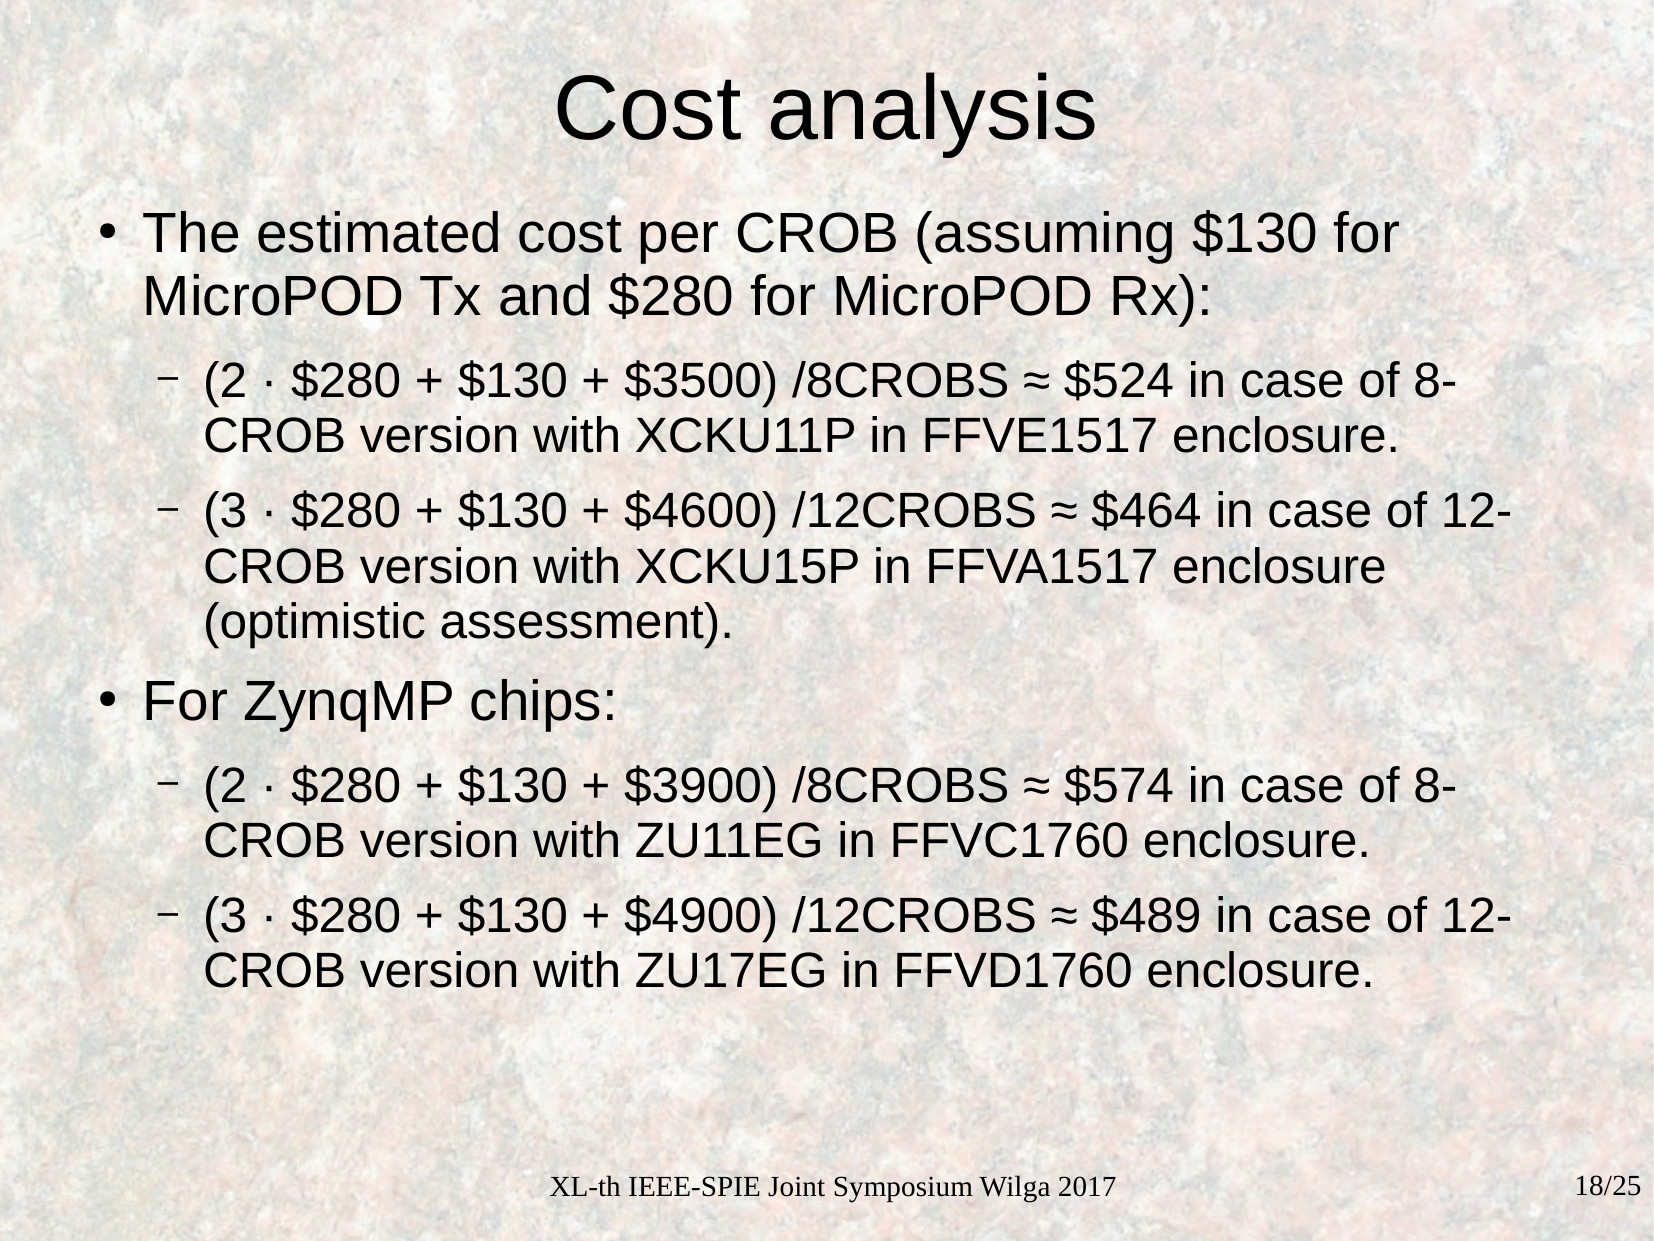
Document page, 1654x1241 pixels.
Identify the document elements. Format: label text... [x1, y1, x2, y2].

picture [0, 0, 1654, 1241]
title Cost analysis [82, 49, 1571, 166]
list The estimated cost per CROB (assuming $130 for MicroPOD Tx and $280 for MicroPOD Rx): (2 · $280 + $130 + $3500) /8CROBS ≈ $524 in case of 8-CROB version with XCKU11P in FFVE1517 enclosure. (3 · $280 + $130 + $4600) /12CROBS ≈ $464 in case of 12-CROB version with XCKU15P in FFVA1517 enclosure (optimistic assessment). For ZynqMP chips: (2 · $280 + $130 + $3900) /8CROBS ≈ $574 in case of 8-CROB version with ZU11EG in FFVC1760 enclosure. (3 · $280 + $130 + $4900) /12CROBS ≈ $489 in case of 12-CROB version with ZU17EG in FFVD1760 enclosure. [82, 200, 1571, 1010]
